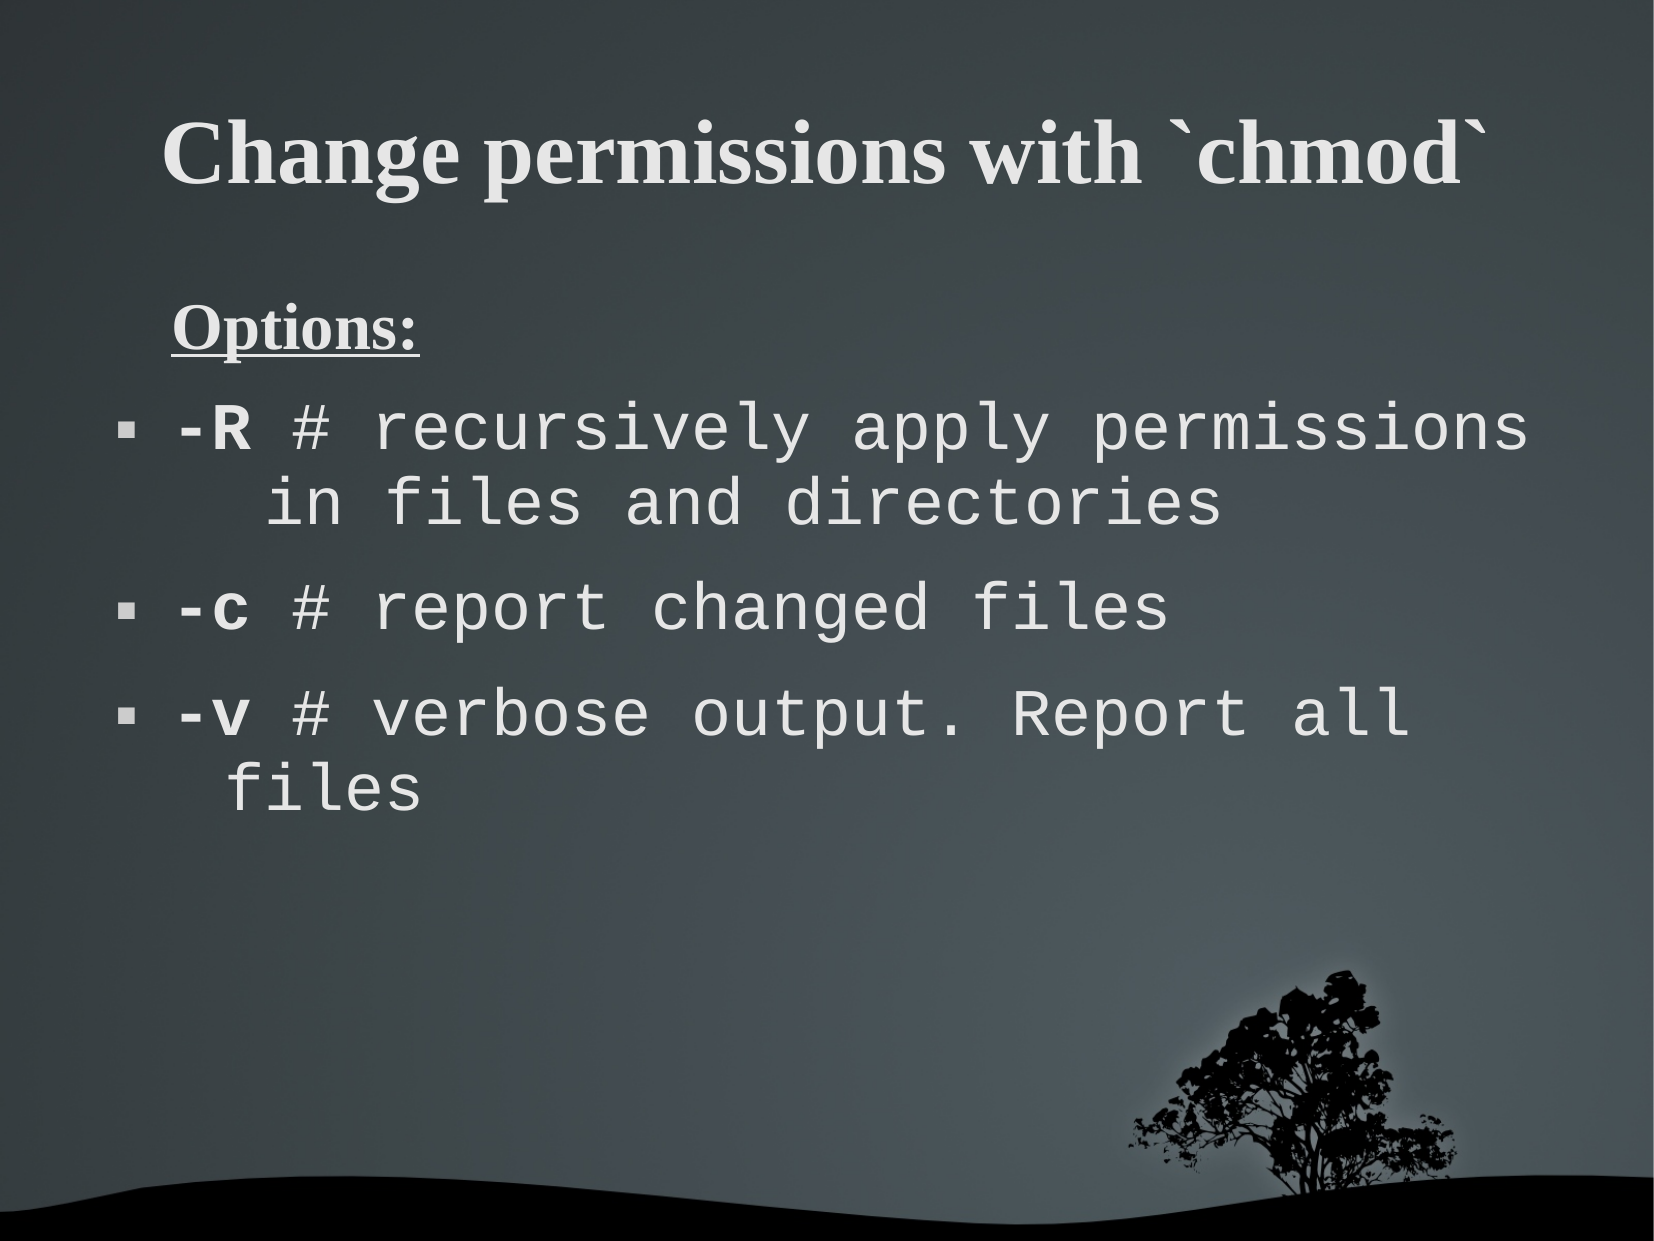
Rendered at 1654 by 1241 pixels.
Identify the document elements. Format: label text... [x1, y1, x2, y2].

title Change permissions with `chmod` [82, 49, 1572, 257]
list Options: -R # recursively apply permissions in files and directories -c # report changed files -v # verbose output. Report all files [82, 290, 1571, 1109]
picture [0, 0, 1654, 1241]
